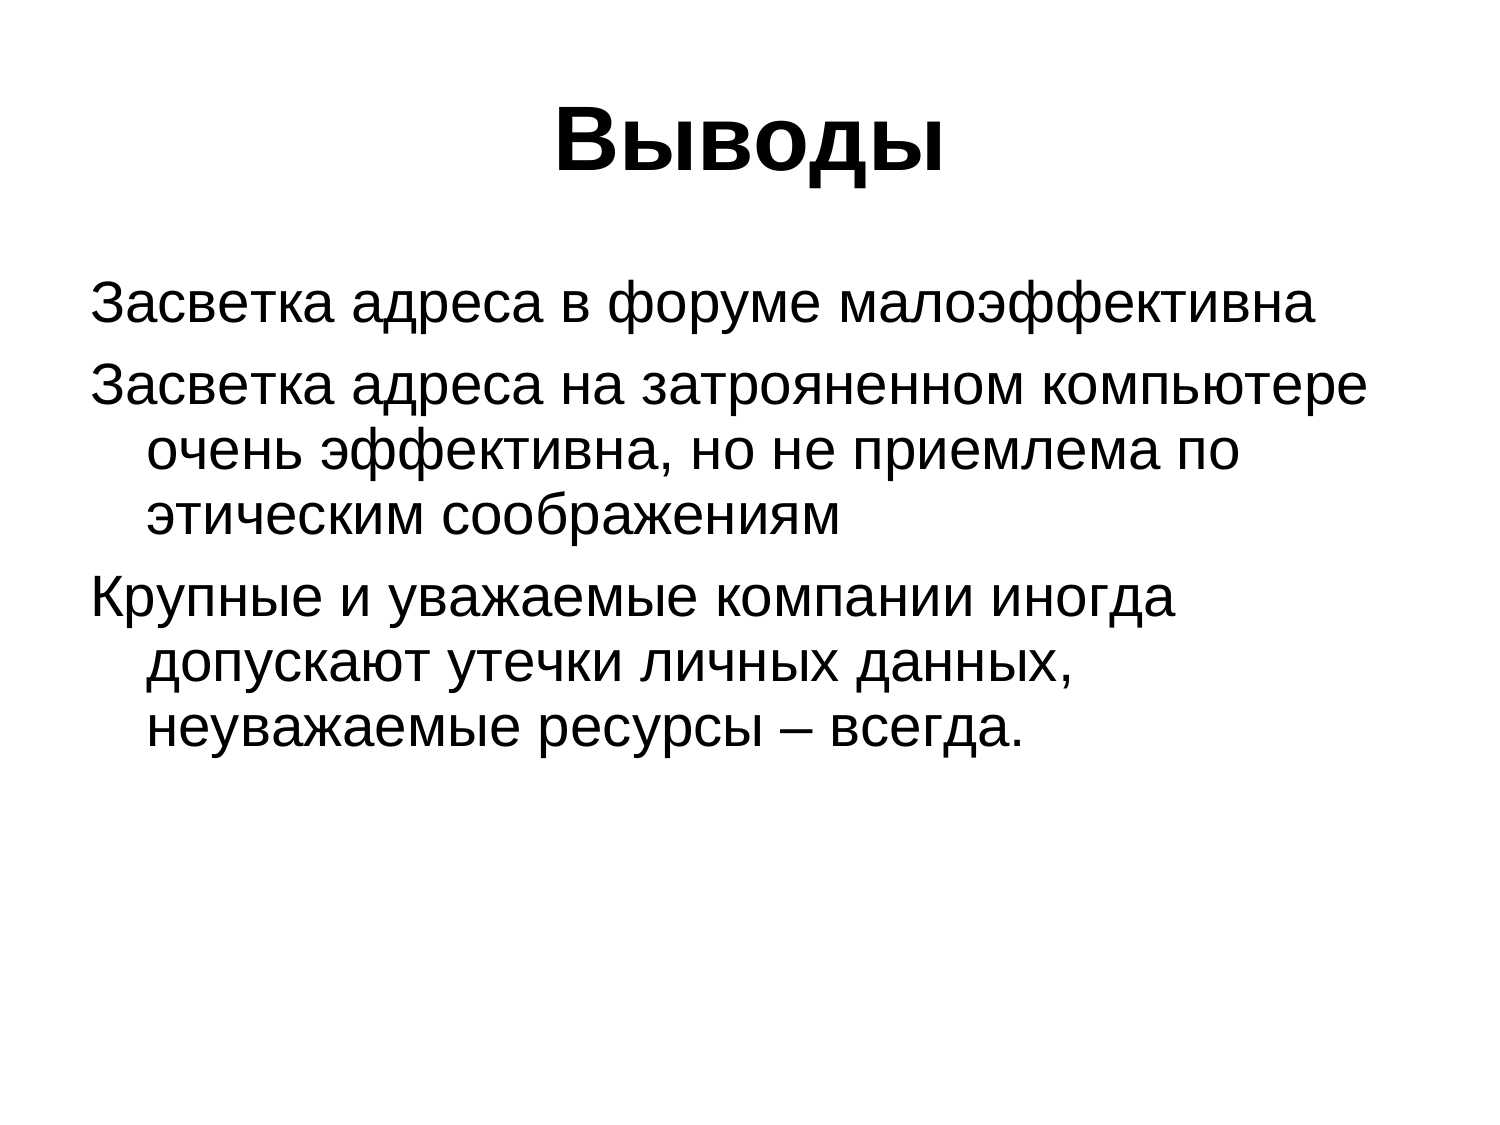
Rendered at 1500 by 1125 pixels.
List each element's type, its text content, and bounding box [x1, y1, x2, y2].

list Засветка адреса в форуме малоэффективна Засветка адреса на затрояненном компьютере очень эффективна, но не приемлема по этическим соображениям Крупные и уважаемые компании иногда допускают утечки личных данных, неуважаемые ресурсы – всегда. [75, 262, 1426, 1006]
title Выводы [75, 45, 1426, 233]
